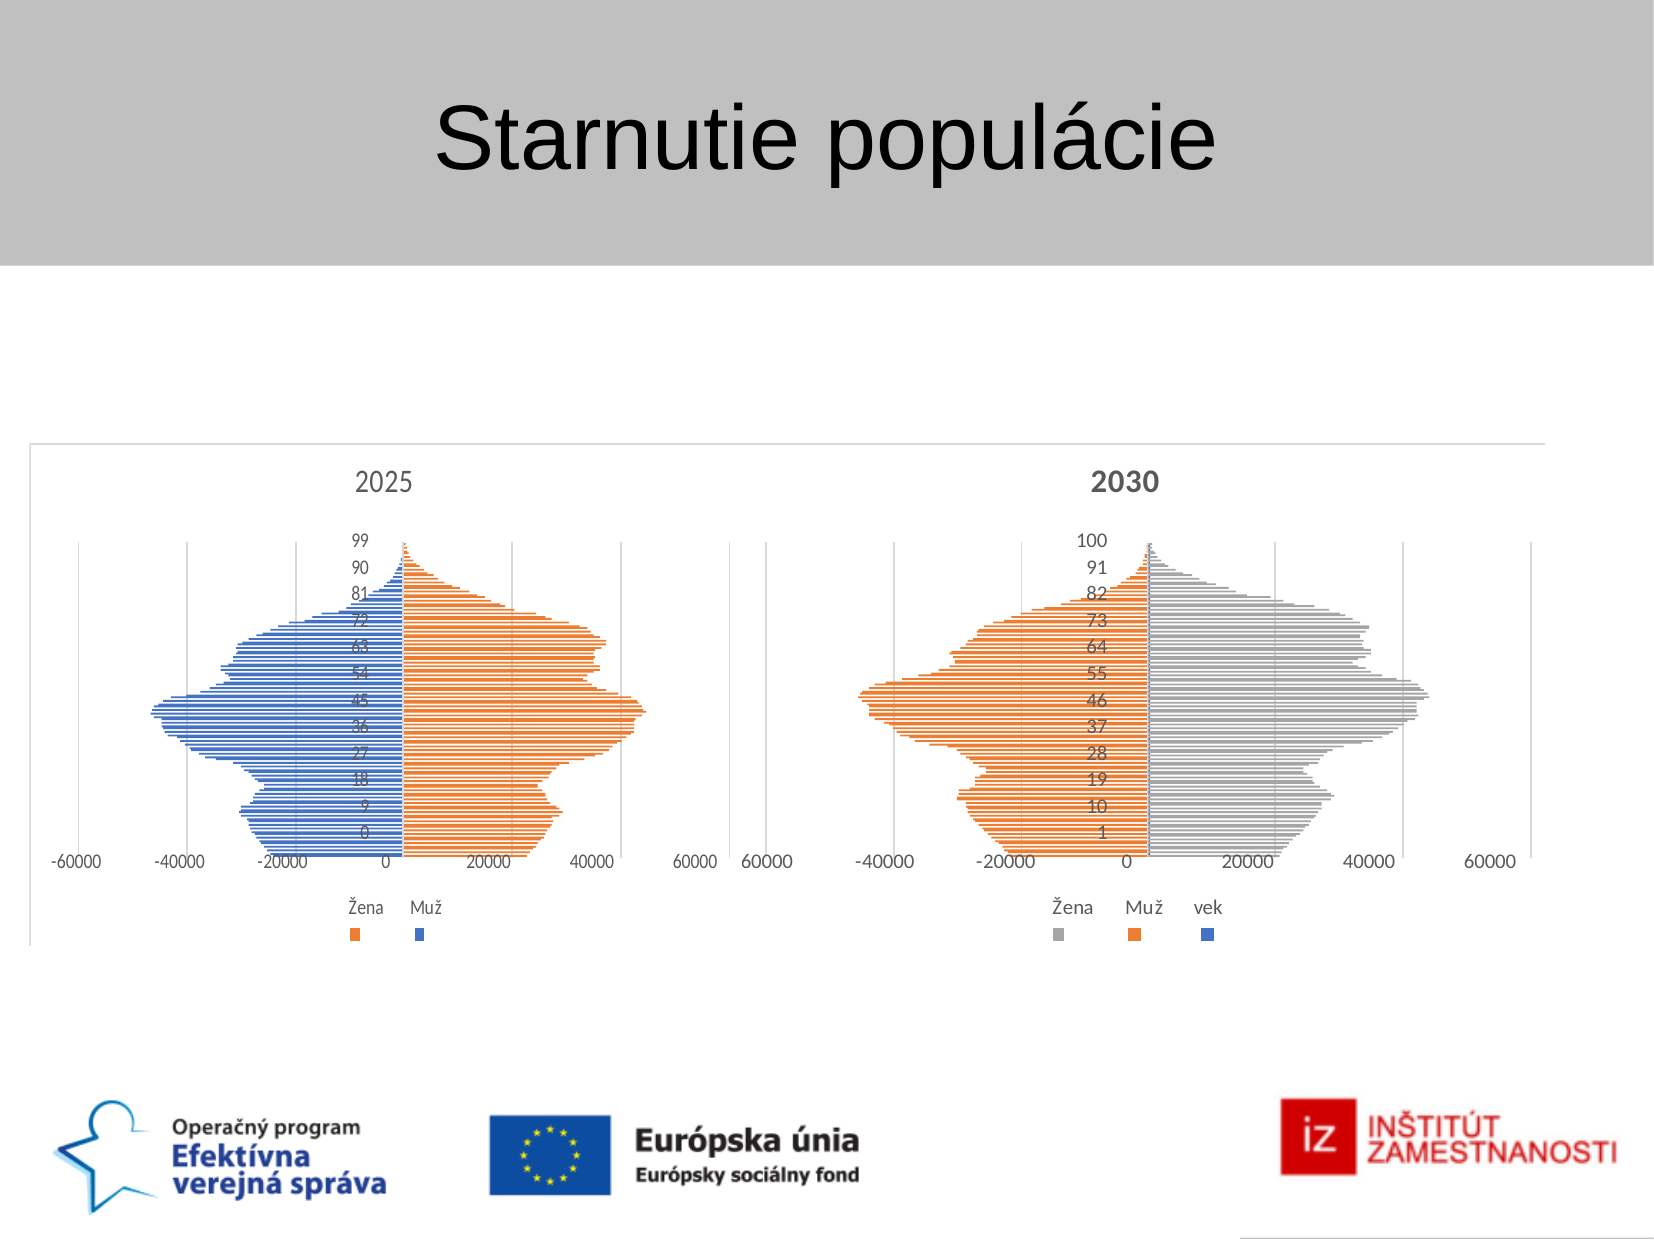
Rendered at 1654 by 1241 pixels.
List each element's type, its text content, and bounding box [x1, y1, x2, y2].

picture [29, 442, 1546, 946]
picture [1240, 1033, 1654, 1241]
picture [29, 1062, 886, 1241]
title Starnutie populácie [88, 29, 1565, 237]
